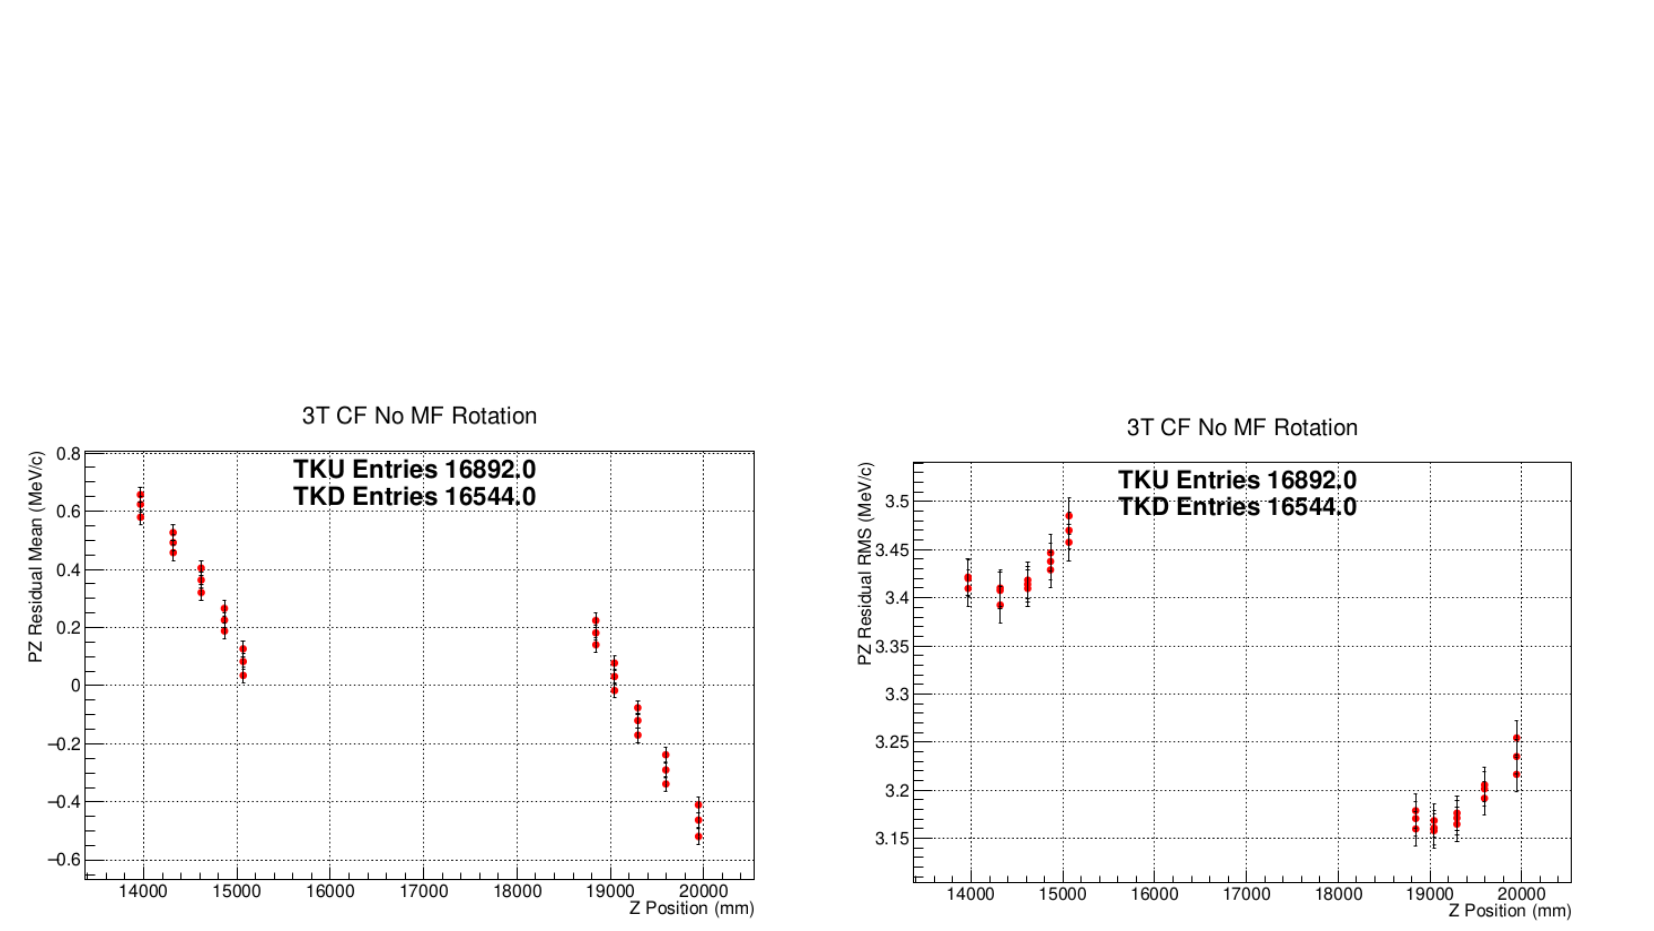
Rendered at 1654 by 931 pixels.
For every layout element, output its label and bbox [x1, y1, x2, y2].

picture [1, 401, 1654, 931]
